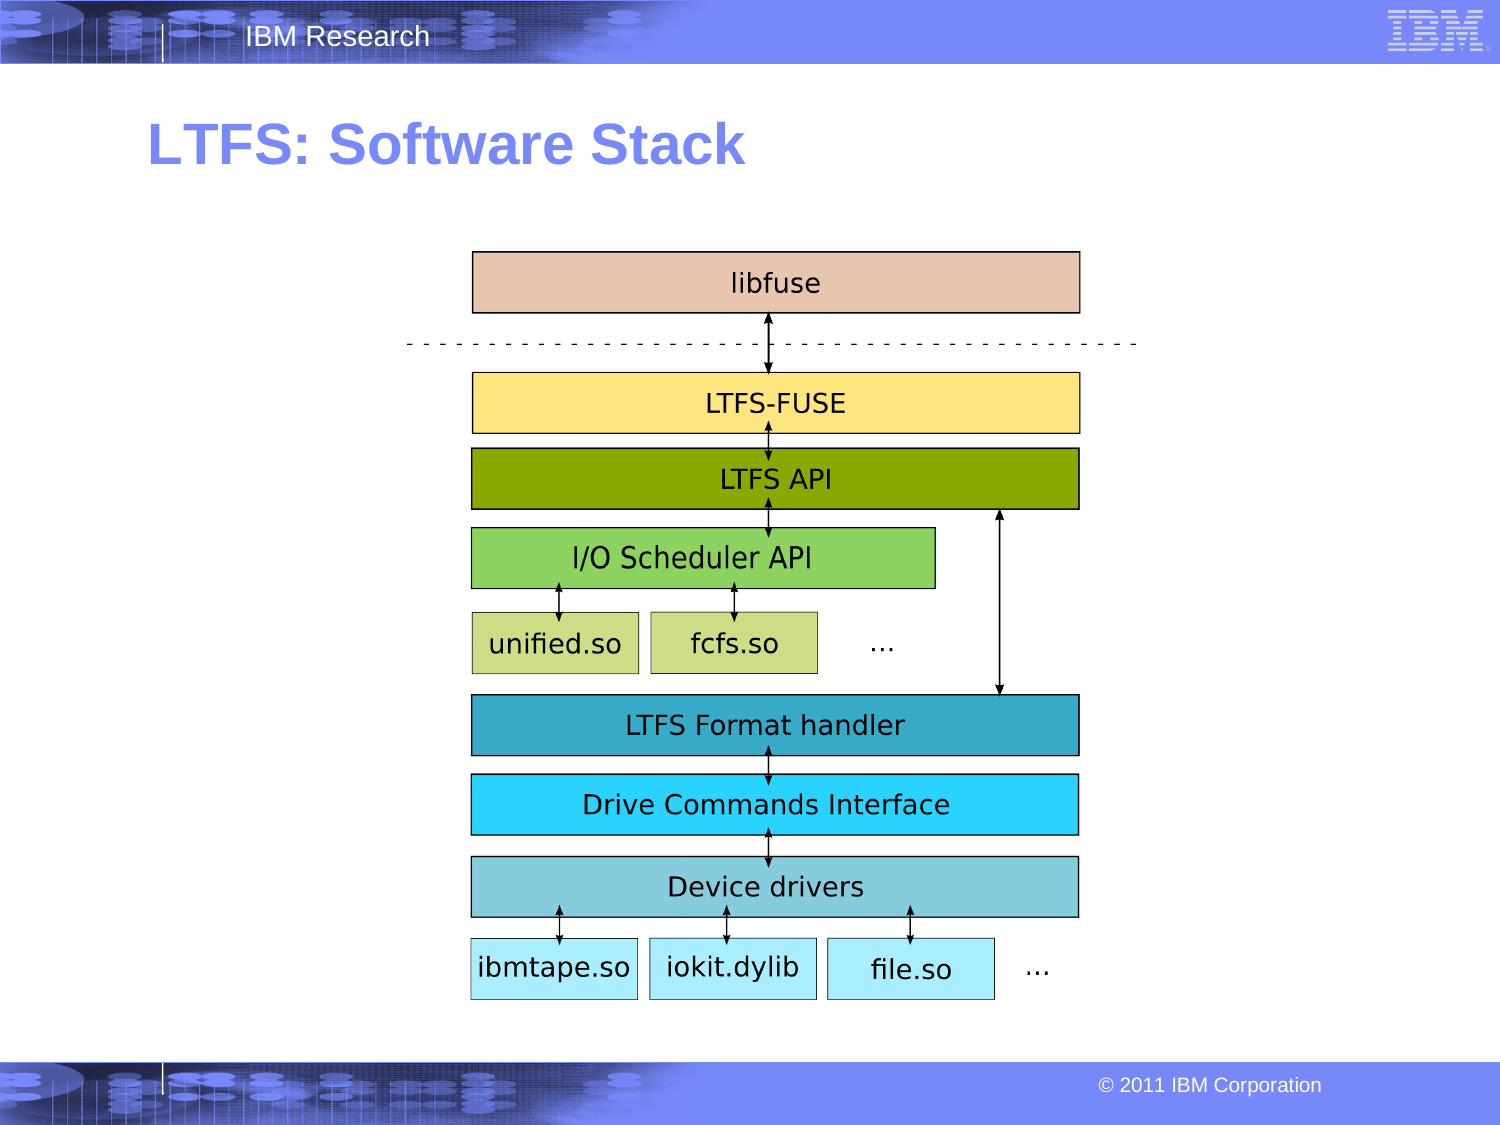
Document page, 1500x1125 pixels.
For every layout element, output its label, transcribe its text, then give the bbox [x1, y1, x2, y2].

title LTFS: Software Stack [132, 96, 1243, 190]
picture [1, 1, 1500, 63]
picture [0, 1063, 1500, 1125]
picture [299, 251, 1136, 1000]
